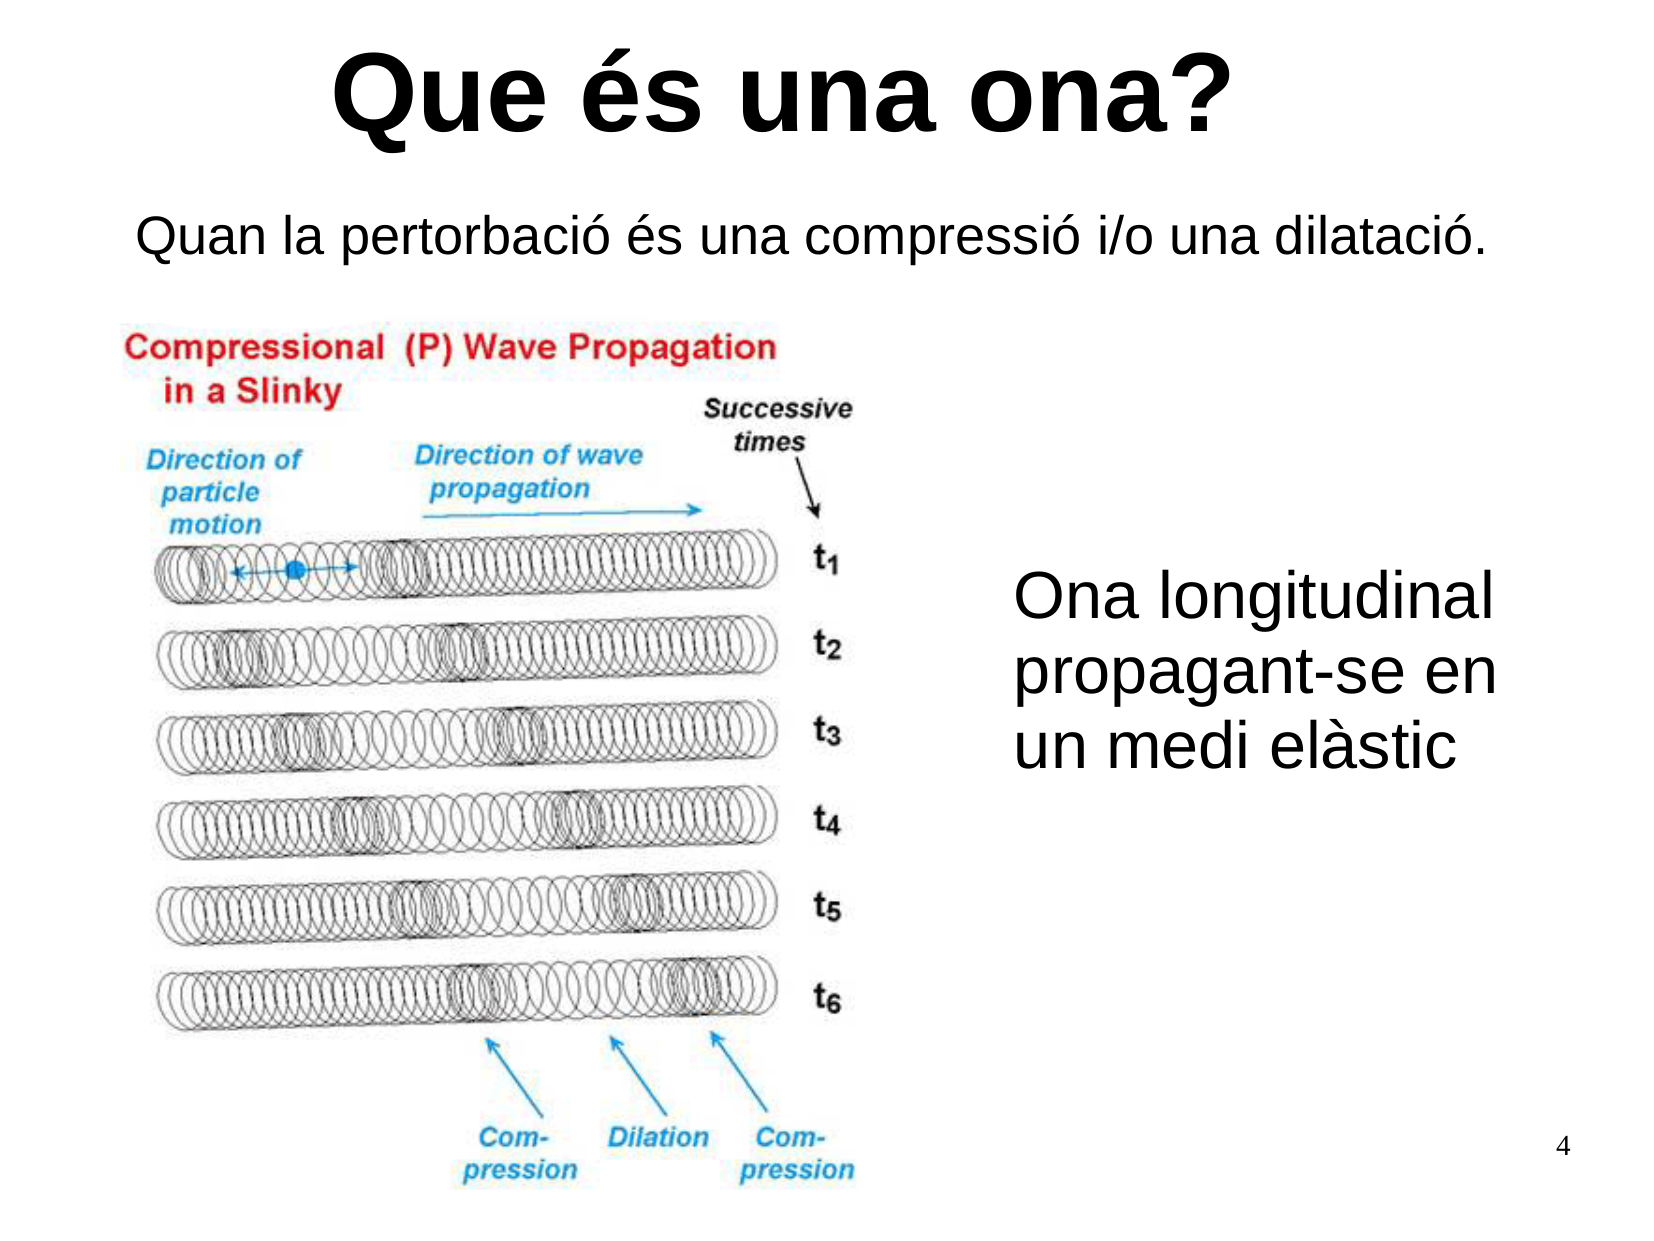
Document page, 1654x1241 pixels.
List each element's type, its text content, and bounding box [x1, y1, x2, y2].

picture [112, 315, 872, 1202]
text_box Ona longitudinal propagant-se en un medi elàstic [999, 551, 1599, 791]
text_box Quan la pertorbació és una compressió i/o una dilatació. [120, 198, 1567, 274]
text_box Que és una ona? [315, 22, 1276, 163]
